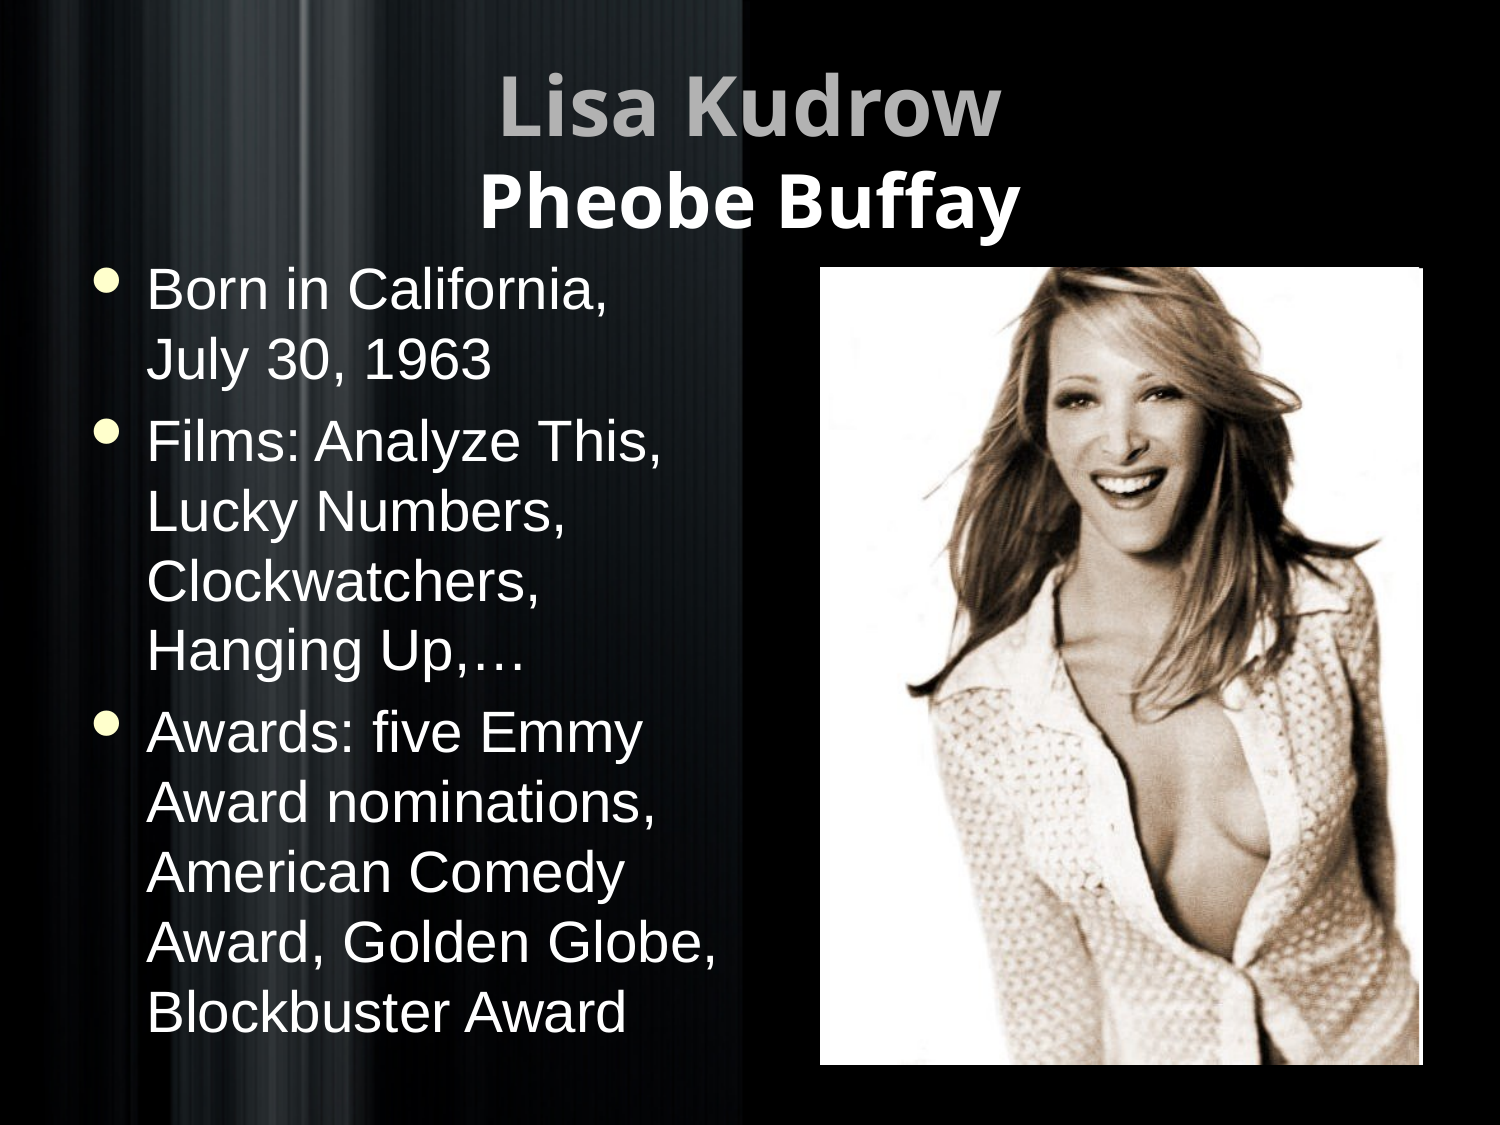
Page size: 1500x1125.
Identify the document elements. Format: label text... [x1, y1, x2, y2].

title Lisa Kudrow Pheobe Buffay [75, 45, 1425, 233]
list Born in California, July 30, 1963 Films: Analyze This, Lucky Numbers, Clockwatchers, Hanging Up,… Awards: five Emmy Award nominations, American Comedy Award, Golden Globe, Blockbuster Award [75, 243, 738, 1059]
picture [820, 267, 1423, 1065]
picture [0, 0, 750, 1125]
